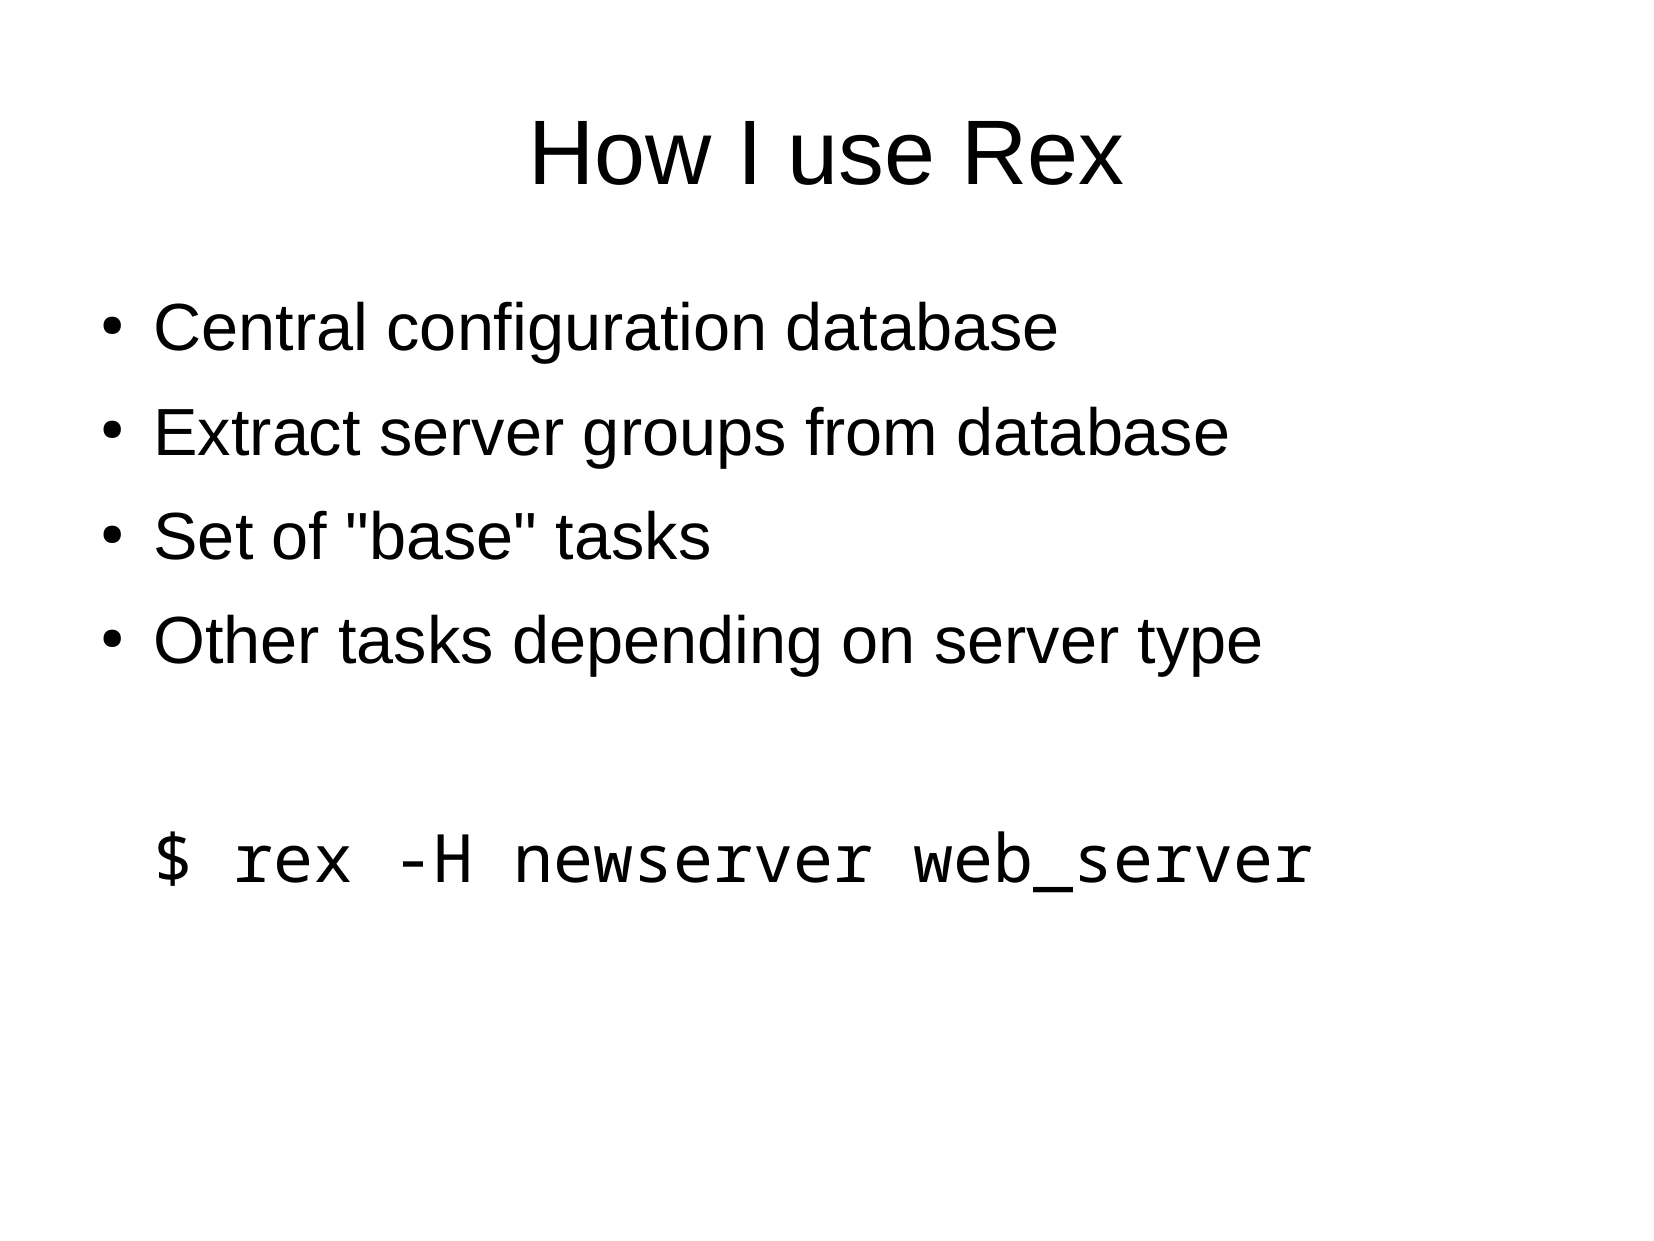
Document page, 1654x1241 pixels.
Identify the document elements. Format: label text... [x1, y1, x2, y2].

title How I use Rex [82, 49, 1571, 257]
list Central configuration database Extract server groups from database Set of "base" tasks Other tasks depending on server type $ rex -H newserver web_server [82, 290, 1571, 1010]
